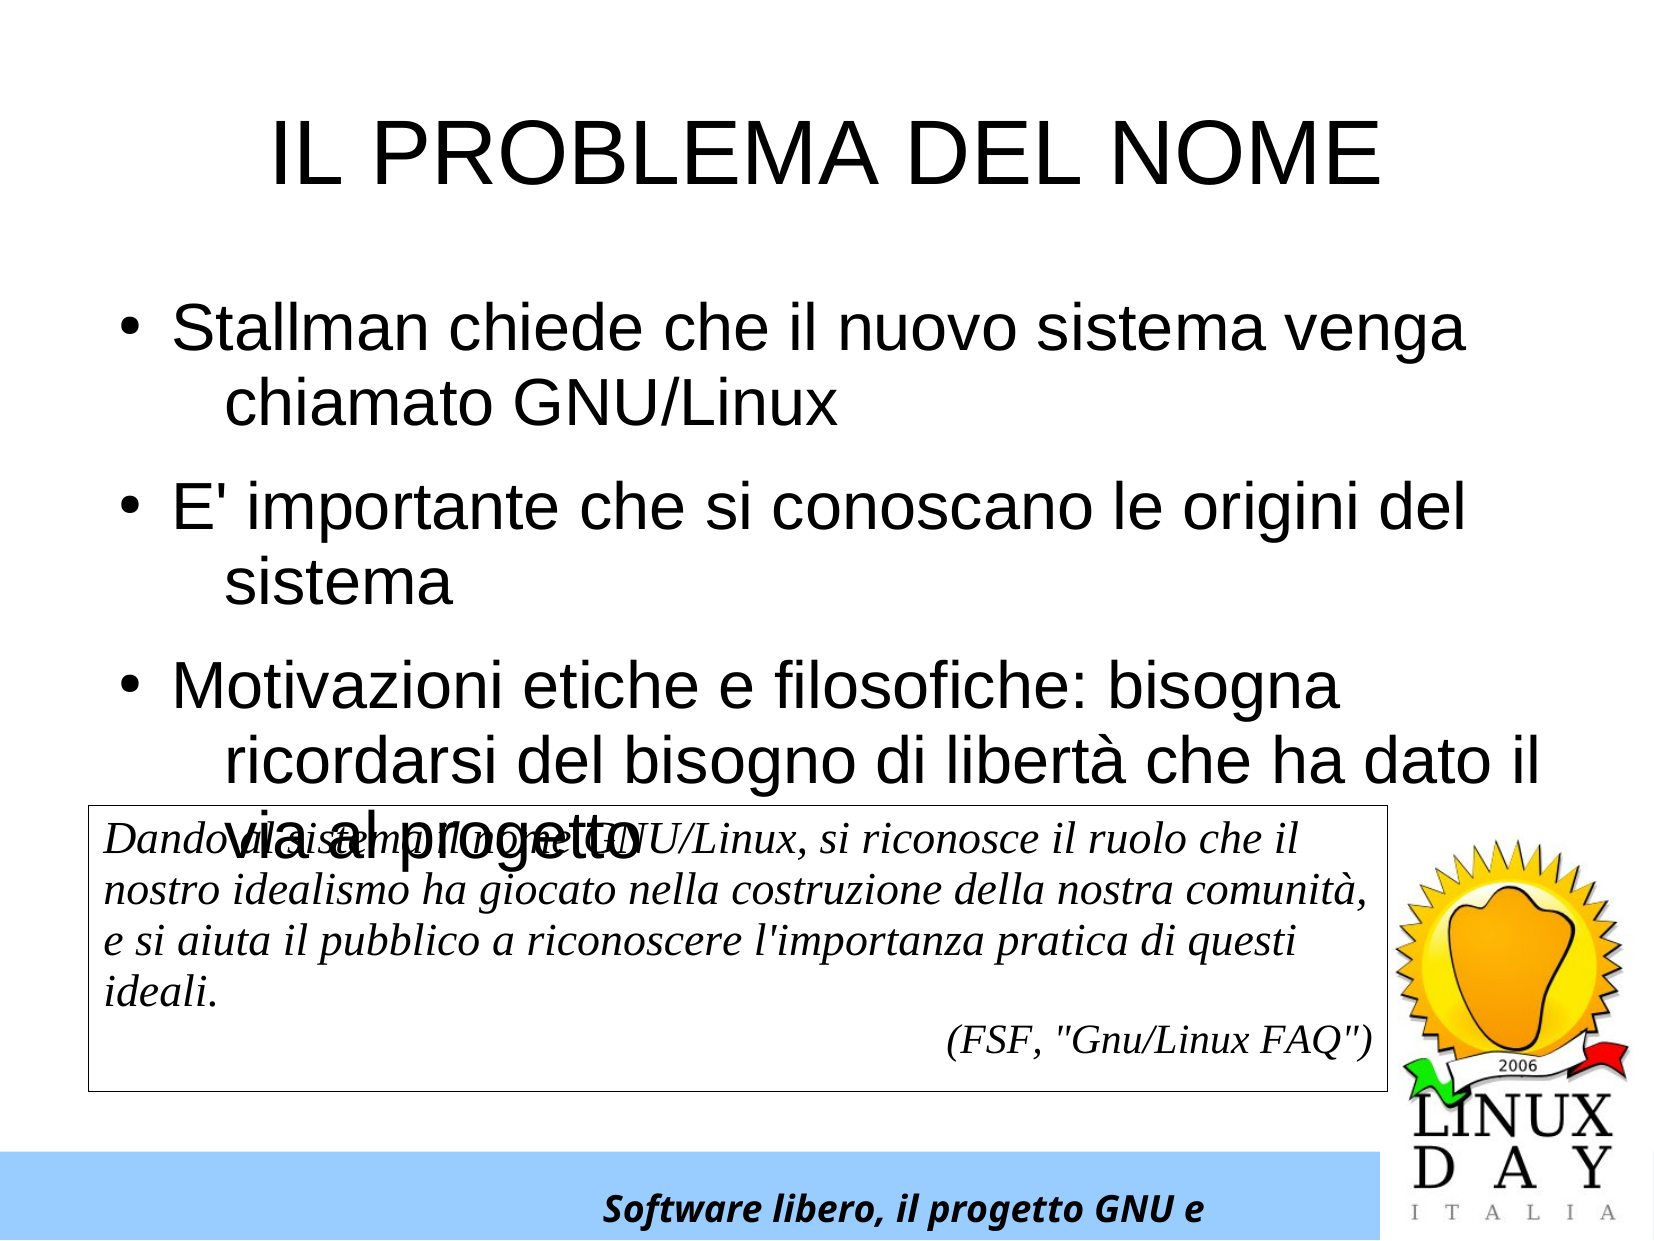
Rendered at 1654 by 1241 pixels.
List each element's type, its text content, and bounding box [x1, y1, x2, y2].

text_box [0, 1151, 1380, 1241]
list Stallman chiede che il nuovo sistema venga chiamato GNU/Linux E' importante che si conoscano le origini del sistema Motivazioni etiche e filosofiche: bisogna ricordarsi del bisogno di libertà che ha dato il via al progetto [82, 290, 1571, 768]
text_box Software libero, il progetto GNU e Linux [588, 1175, 1323, 1237]
text_box Dando al sistema il nome GNU/Linux, si riconosce il ruolo che il nostro idealismo ha giocato nella costruzione della nostra comunità, e si aiuta il pubblico a riconoscere l'importanza pratica di questi ideali. (FSF, "Gnu/Linux FAQ") [88, 805, 1388, 1092]
picture [1380, 826, 1654, 1241]
title IL PROBLEMA DEL NOME [82, 49, 1571, 257]
